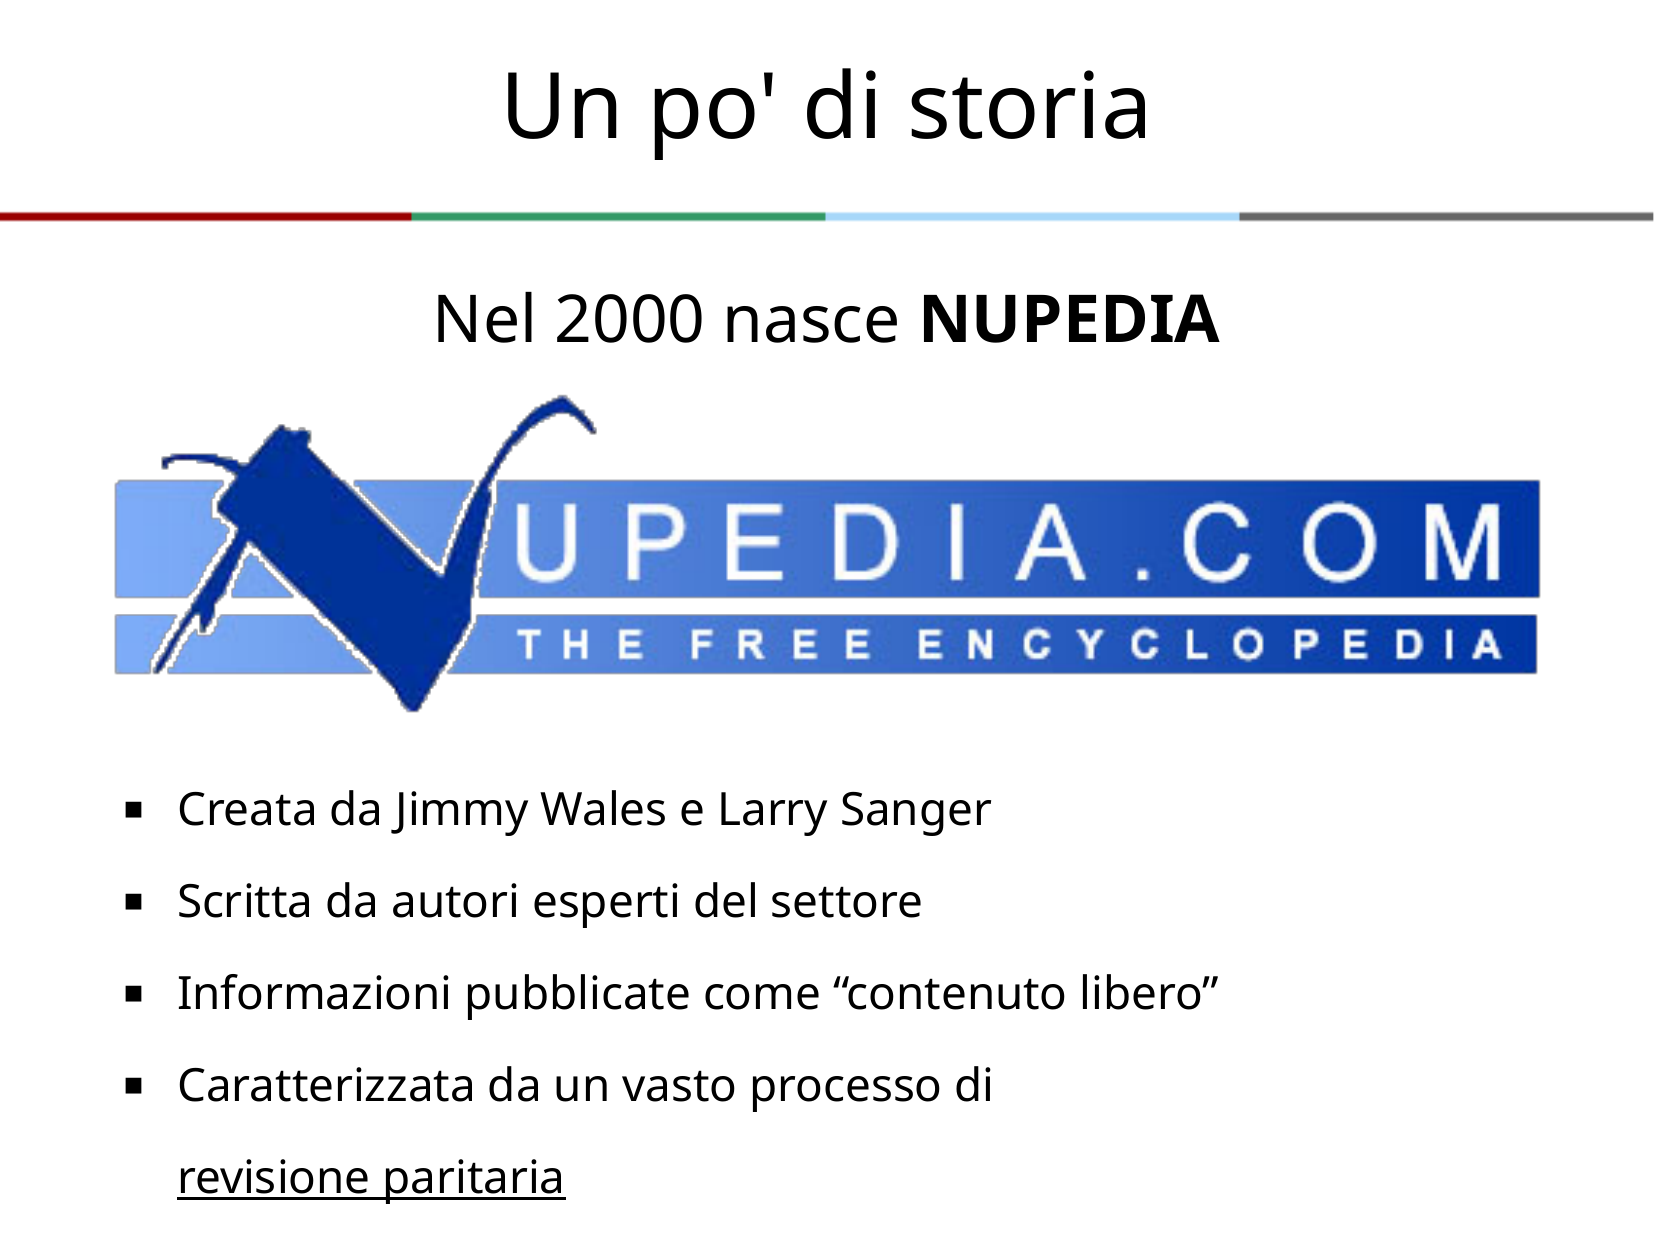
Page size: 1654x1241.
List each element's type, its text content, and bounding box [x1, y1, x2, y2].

title Un po' di storia [82, 0, 1571, 200]
list Creata da Jimmy Wales e Larry Sanger Scritta da autori esperti del settore Informazioni pubblicate come “contenuto libero” Caratterizzata da un vasto processo di revisione paritaria [106, 775, 1347, 1209]
picture [99, 385, 1555, 727]
list Nel 2000 nasce NUPEDIA [82, 272, 1571, 363]
picture [0, 200, 1654, 235]
